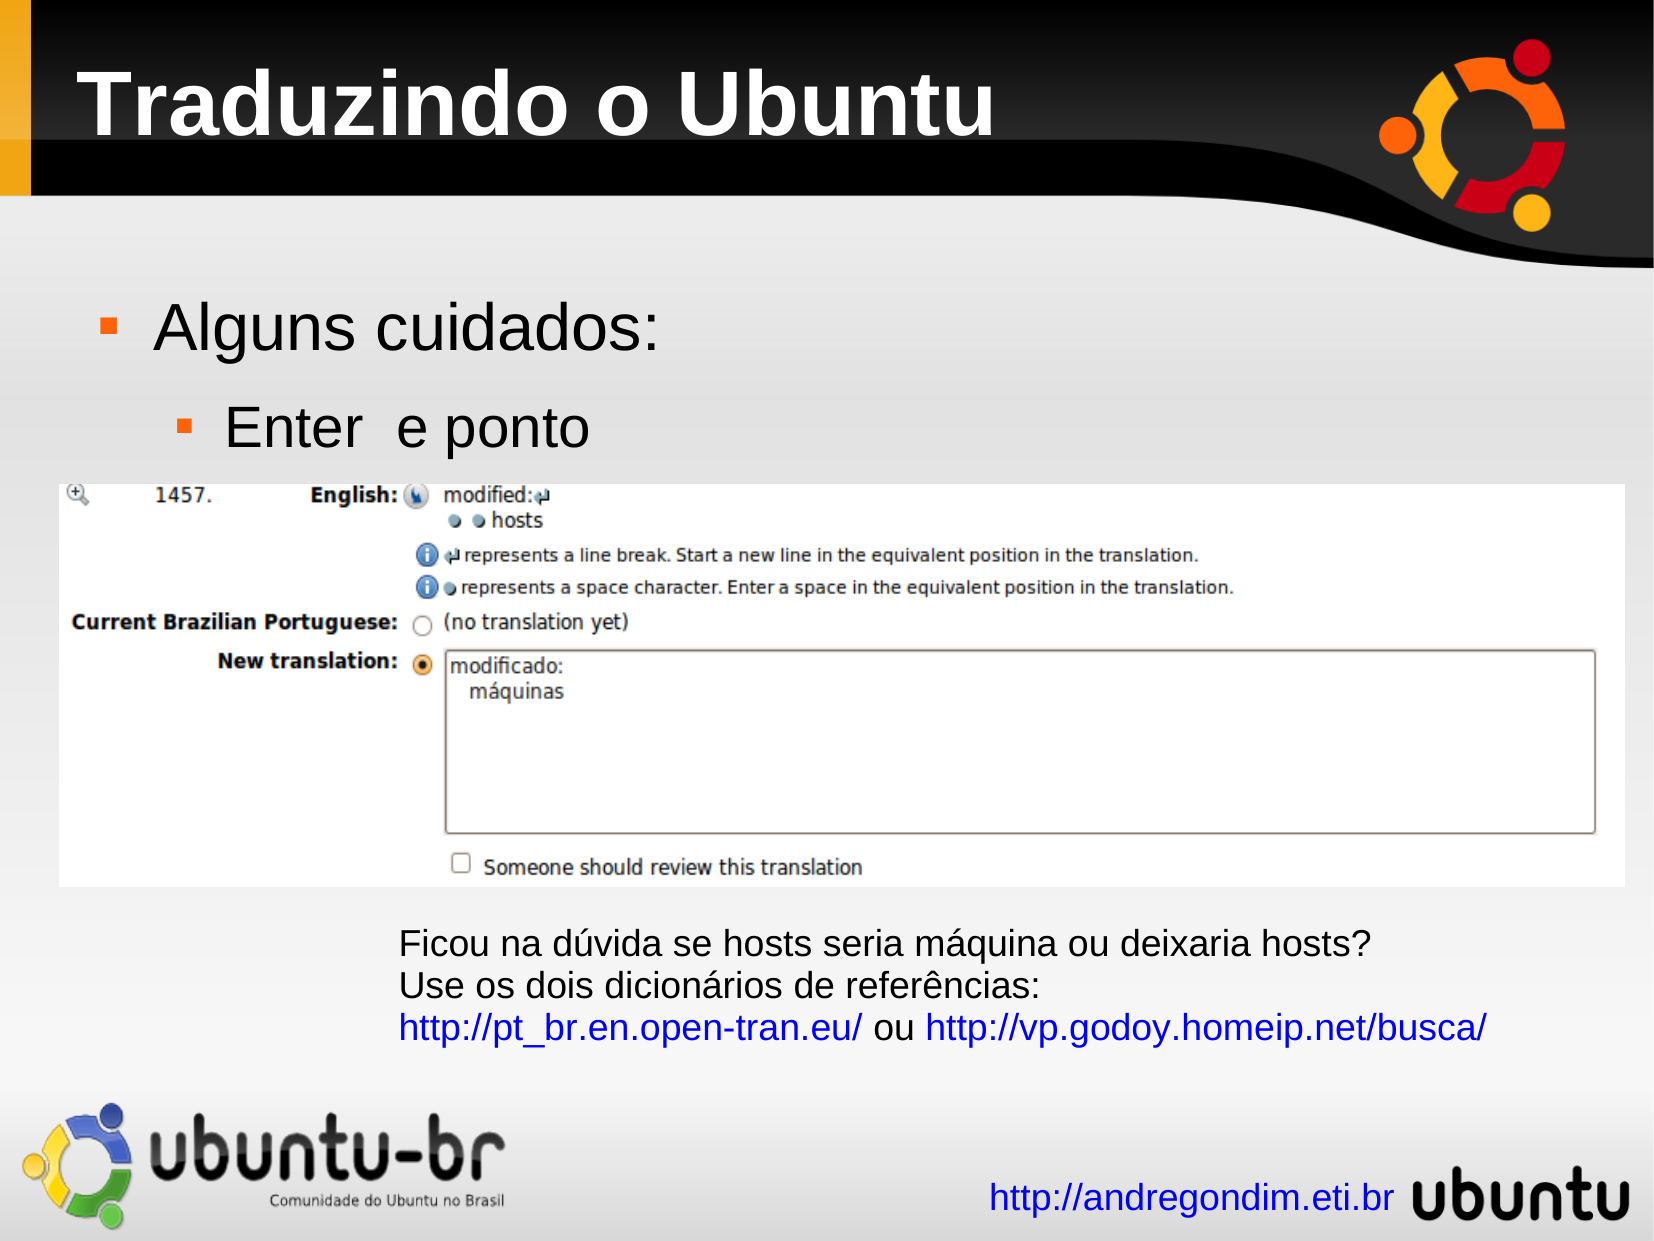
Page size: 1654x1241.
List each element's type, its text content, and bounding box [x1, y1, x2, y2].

title Traduzindo o Ubuntu [76, 7, 1565, 200]
list Alguns cuidados: Enter e ponto [82, 290, 739, 460]
picture [0, 0, 1654, 1241]
text_box Ficou na dúvida se hosts seria máquina ou deixaria hosts? Use os dois dicionários de referências: http://pt_br.en.open-tran.eu/ ou http://vp.godoy.homeip.net/busca/ [383, 915, 1595, 1057]
